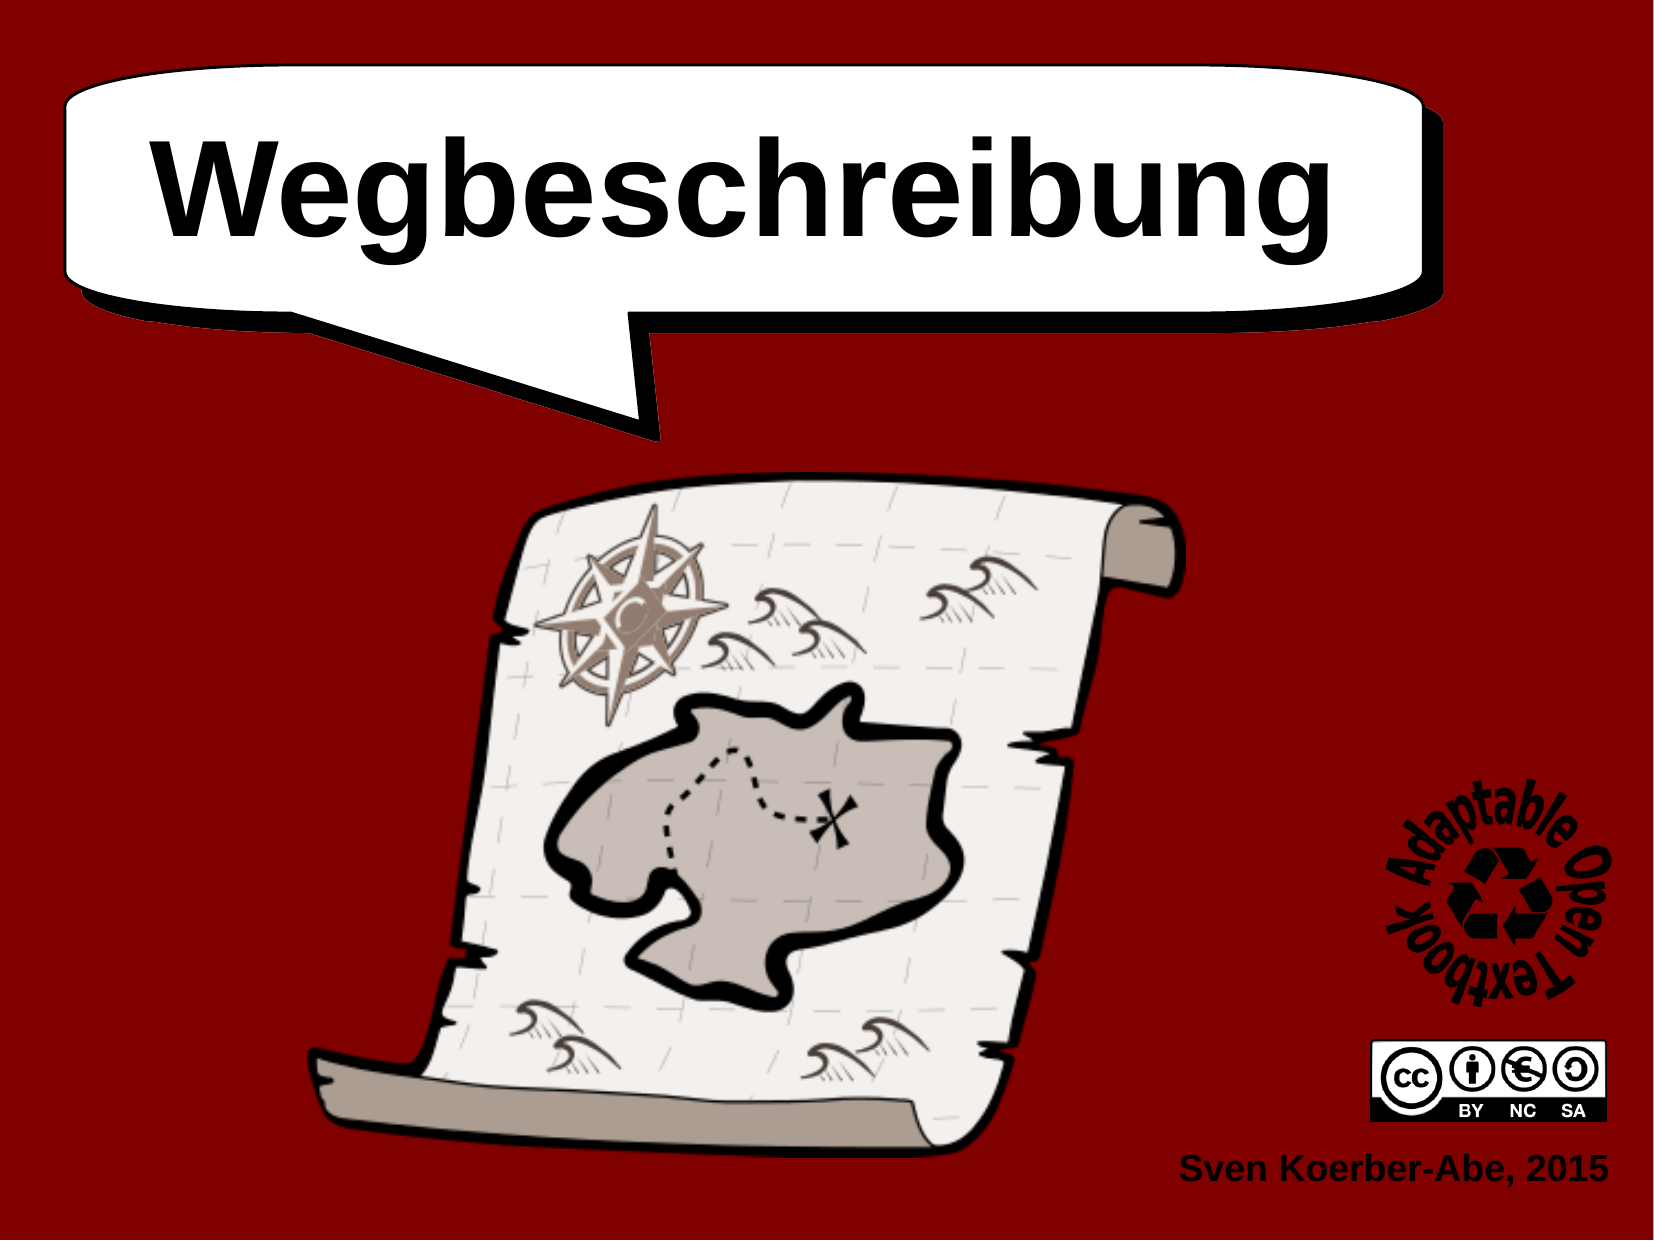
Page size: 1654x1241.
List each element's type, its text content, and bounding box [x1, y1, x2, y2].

picture [1381, 775, 1618, 1012]
text_box Sven Koerber-Abe, 2015 [1092, 1139, 1625, 1199]
text_box Wegbeschreibung [64, 64, 1424, 422]
picture [307, 472, 1186, 1158]
picture [1370, 1039, 1607, 1122]
